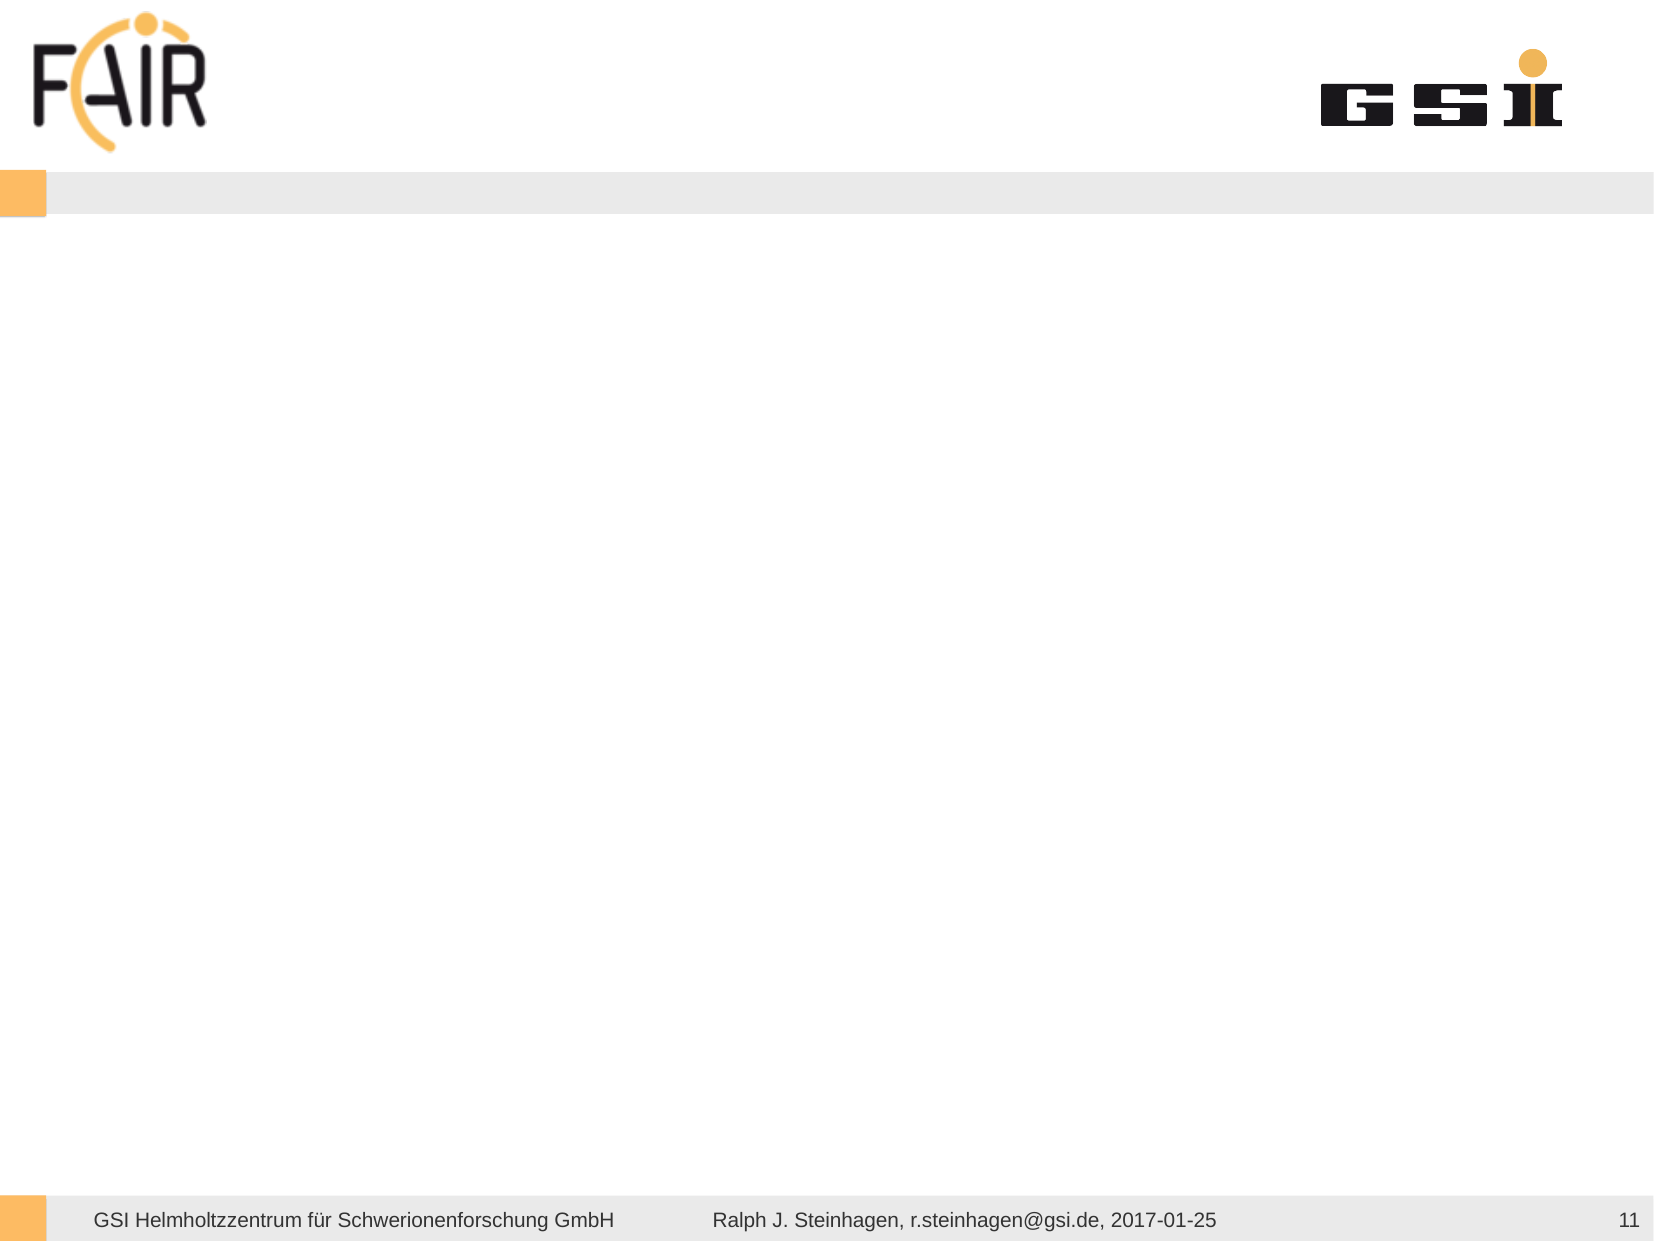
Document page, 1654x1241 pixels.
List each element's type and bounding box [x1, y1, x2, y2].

picture [33, 10, 207, 155]
picture [1319, 46, 1564, 129]
